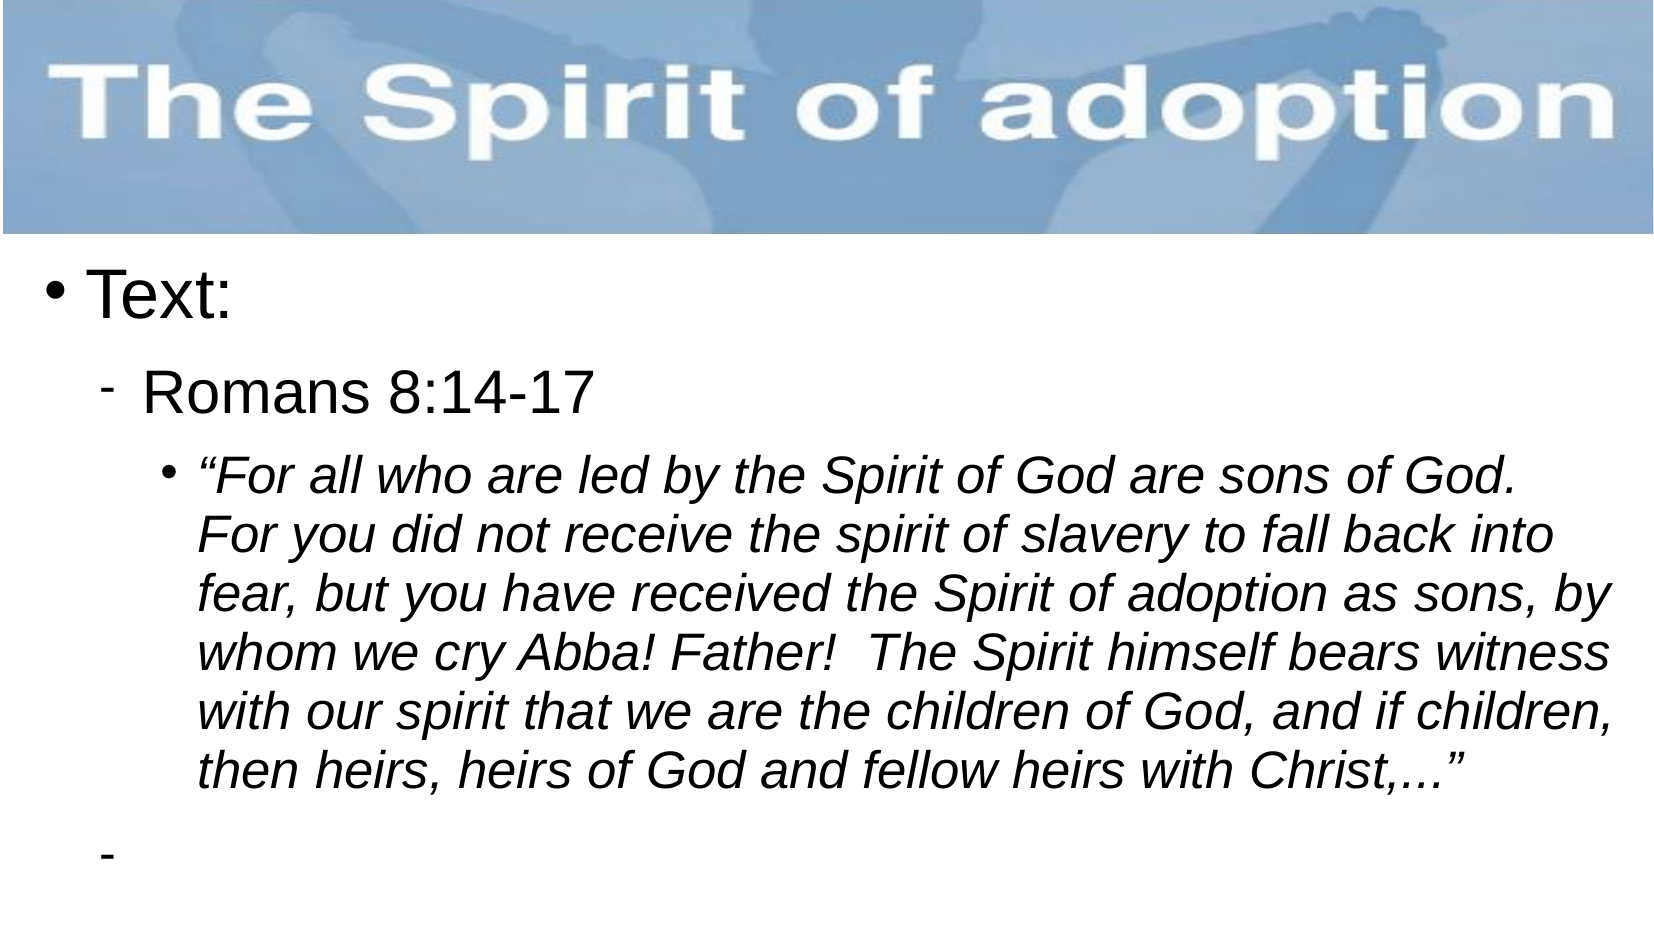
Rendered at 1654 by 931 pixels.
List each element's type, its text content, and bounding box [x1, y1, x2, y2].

picture [0, 0, 1654, 234]
text_box Text: Romans 8:14-17 “For all who are led by the Spirit of God are sons of God. For you did not receive the spirit of slavery to fall back into fear, but you have received the Spirit of adoption as sons, by whom we cry Abba! Father! The Spirit himself bears witness with our spirit that we are the children of God, and if children, then heirs, heirs of God and fellow heirs with Christ,...” [29, 254, 1620, 915]
